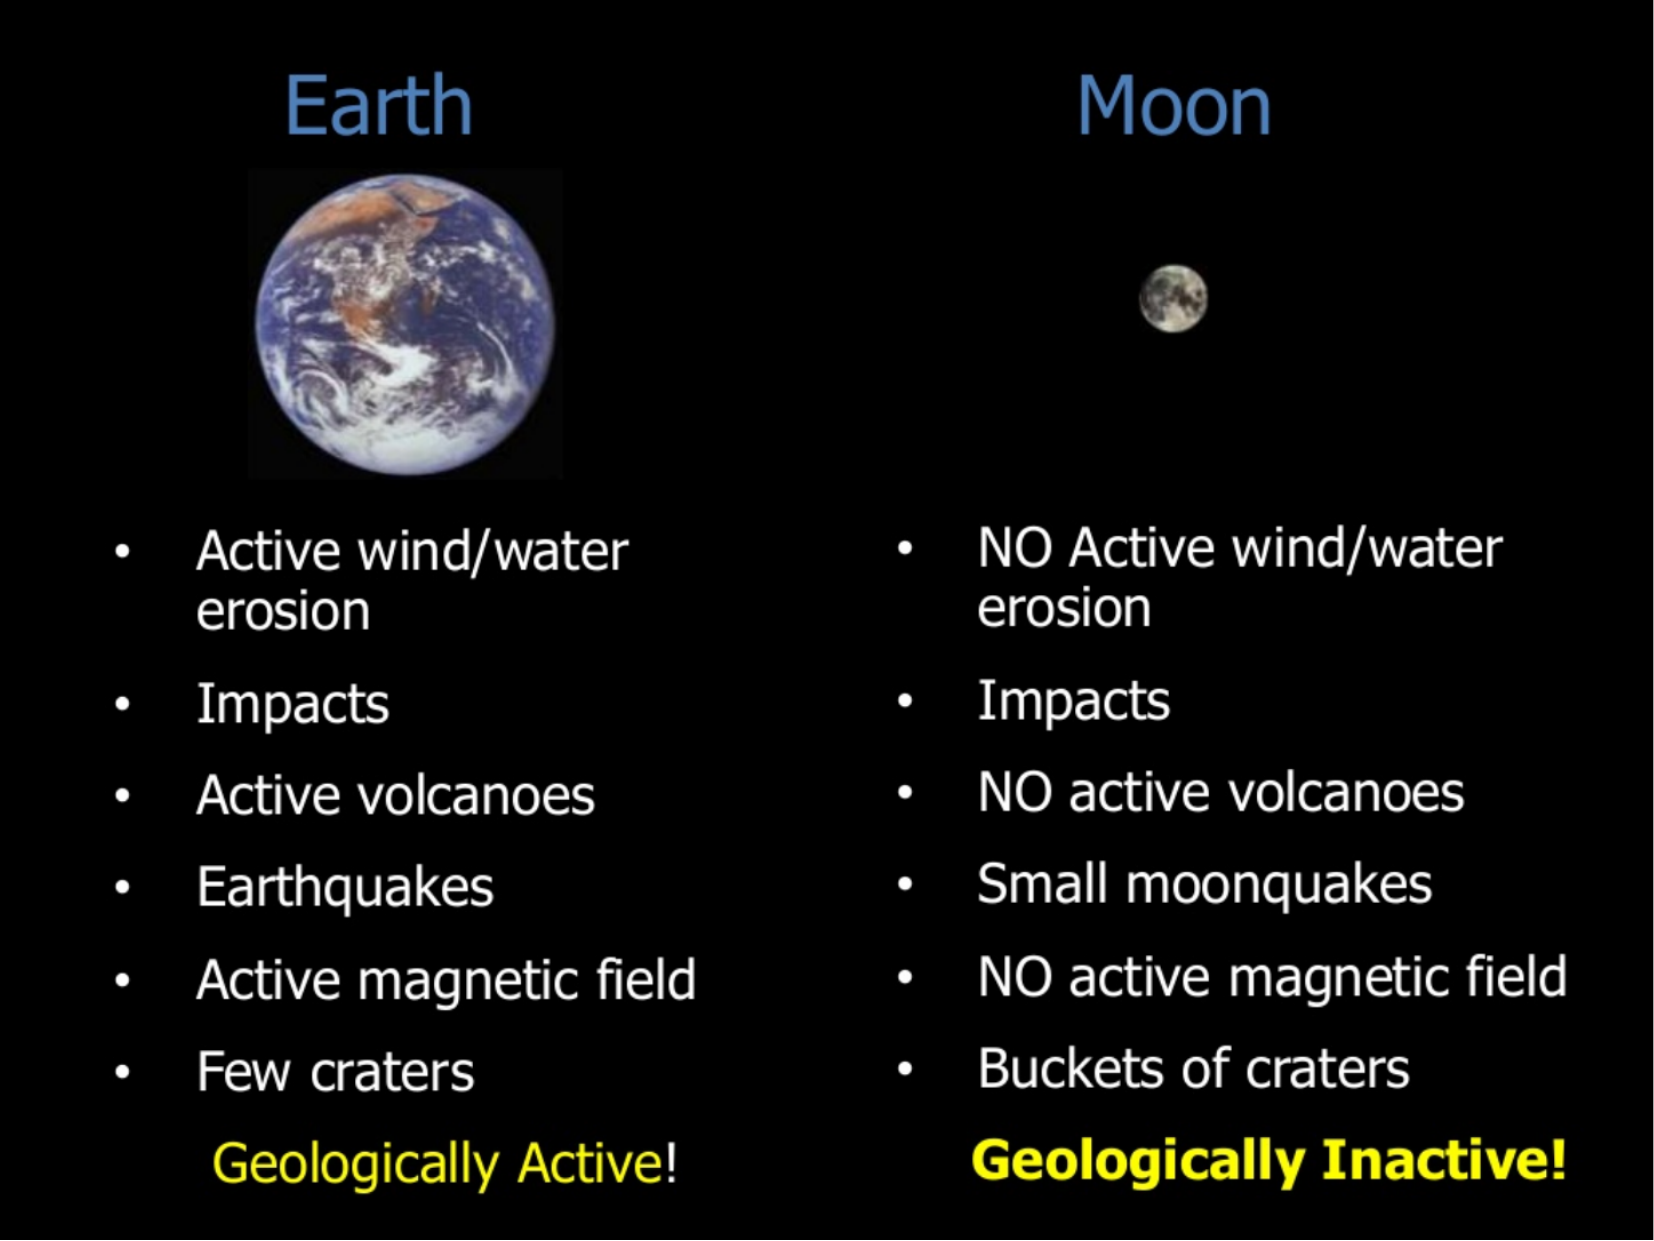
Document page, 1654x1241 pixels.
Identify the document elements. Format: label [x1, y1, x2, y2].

picture [105, 65, 1585, 1201]
